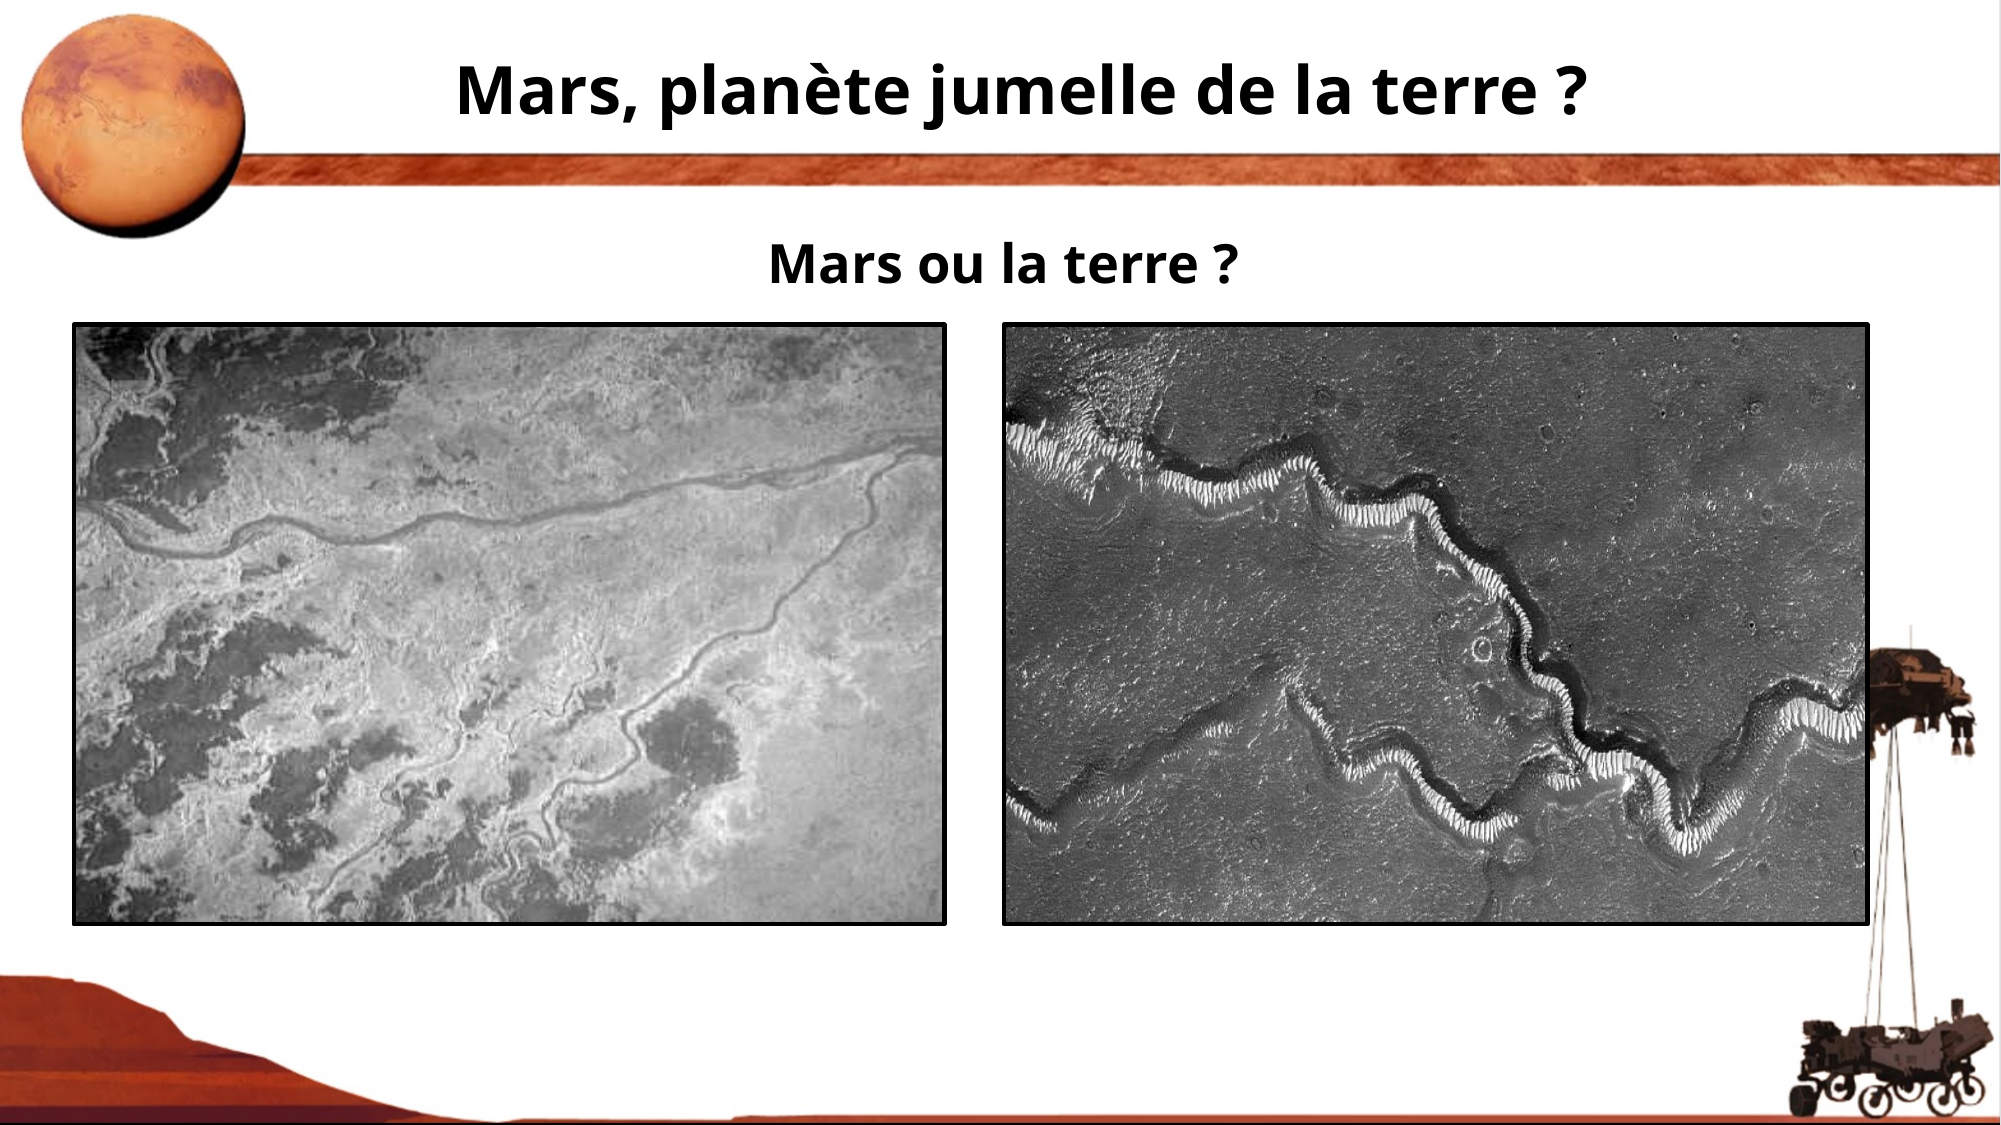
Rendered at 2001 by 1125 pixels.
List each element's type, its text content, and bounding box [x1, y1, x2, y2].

text_box Mars ou la terre ? [29, 221, 1978, 313]
text_box Mars, planète jumelle de la terre ? [253, 40, 1789, 149]
picture [0, 0, 2001, 1125]
